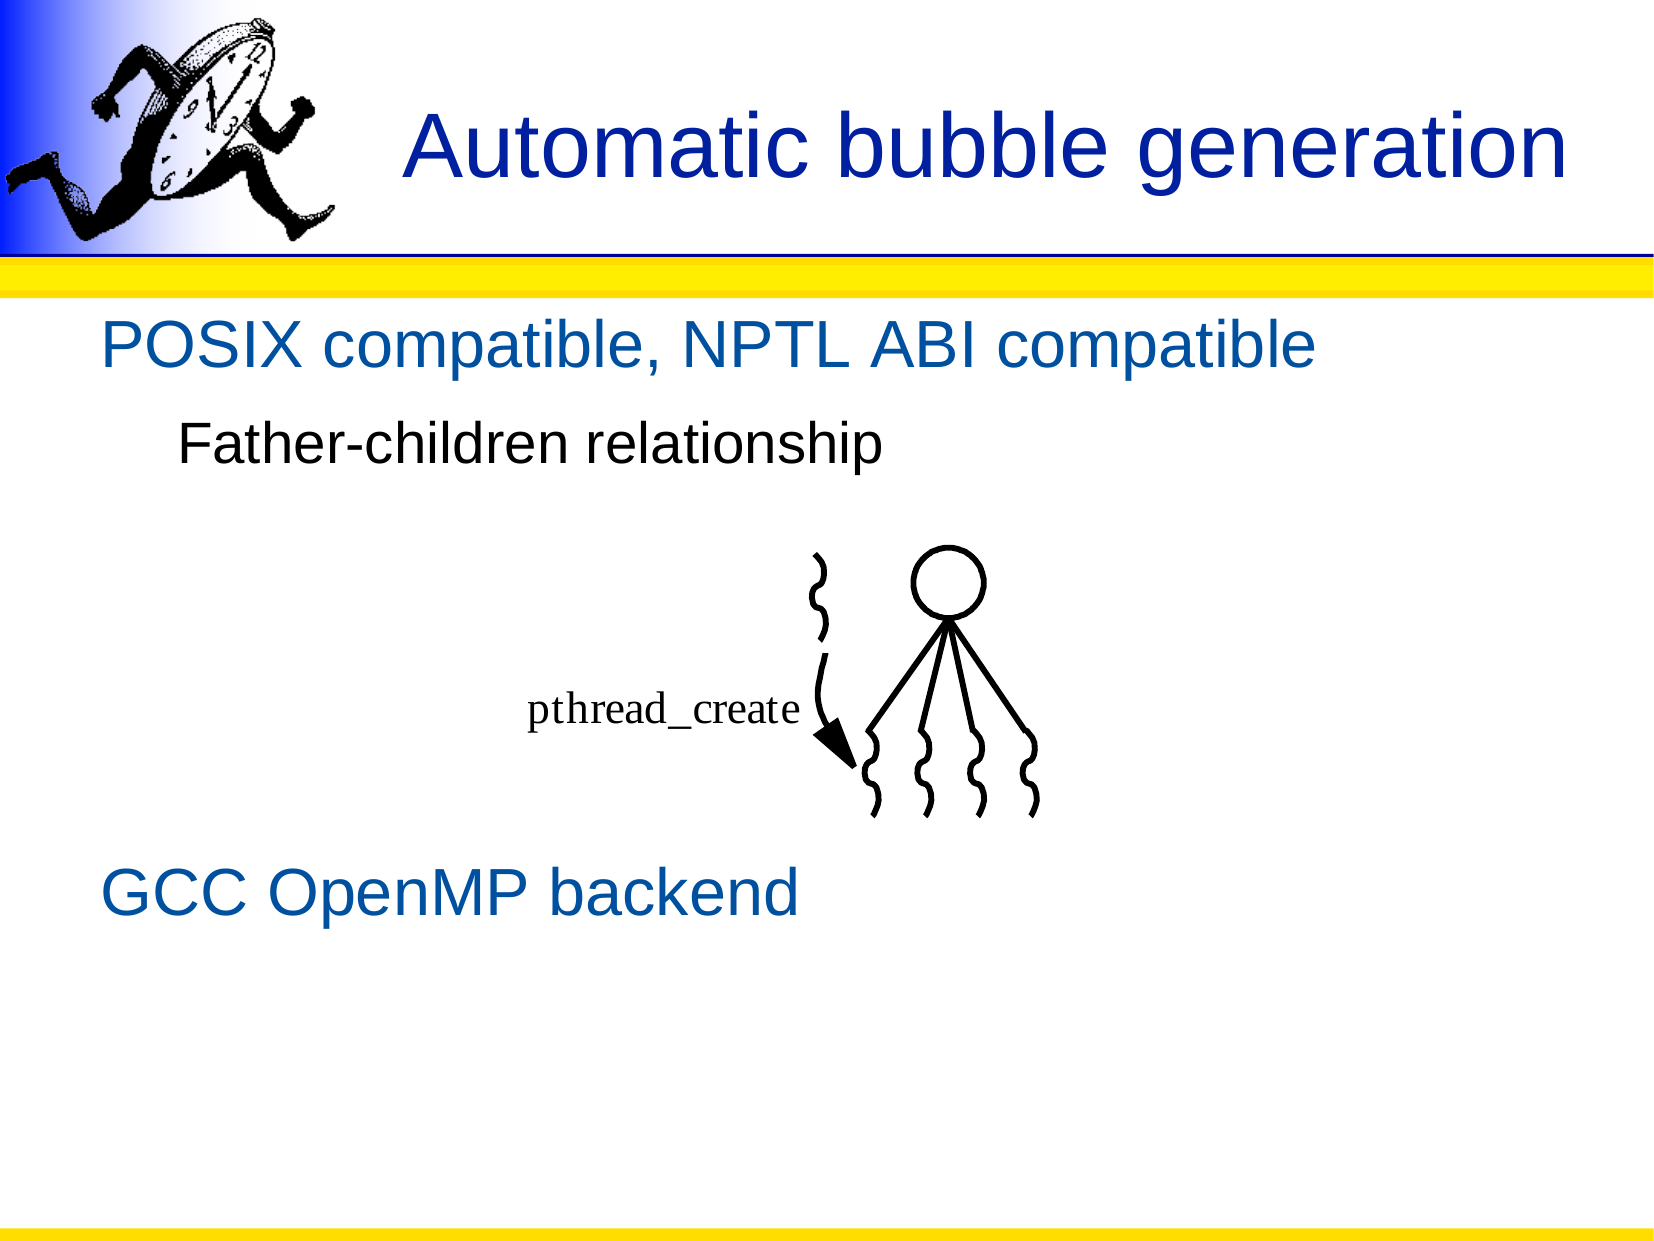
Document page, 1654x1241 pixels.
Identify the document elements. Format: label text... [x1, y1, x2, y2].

list POSIX compatible, NPTL ABI compatible Father-children relationship GCC OpenMP backend [82, 307, 1571, 1111]
picture [4, 9, 343, 253]
picture [502, 526, 1078, 981]
title Automatic bubble generation [372, 49, 1571, 243]
